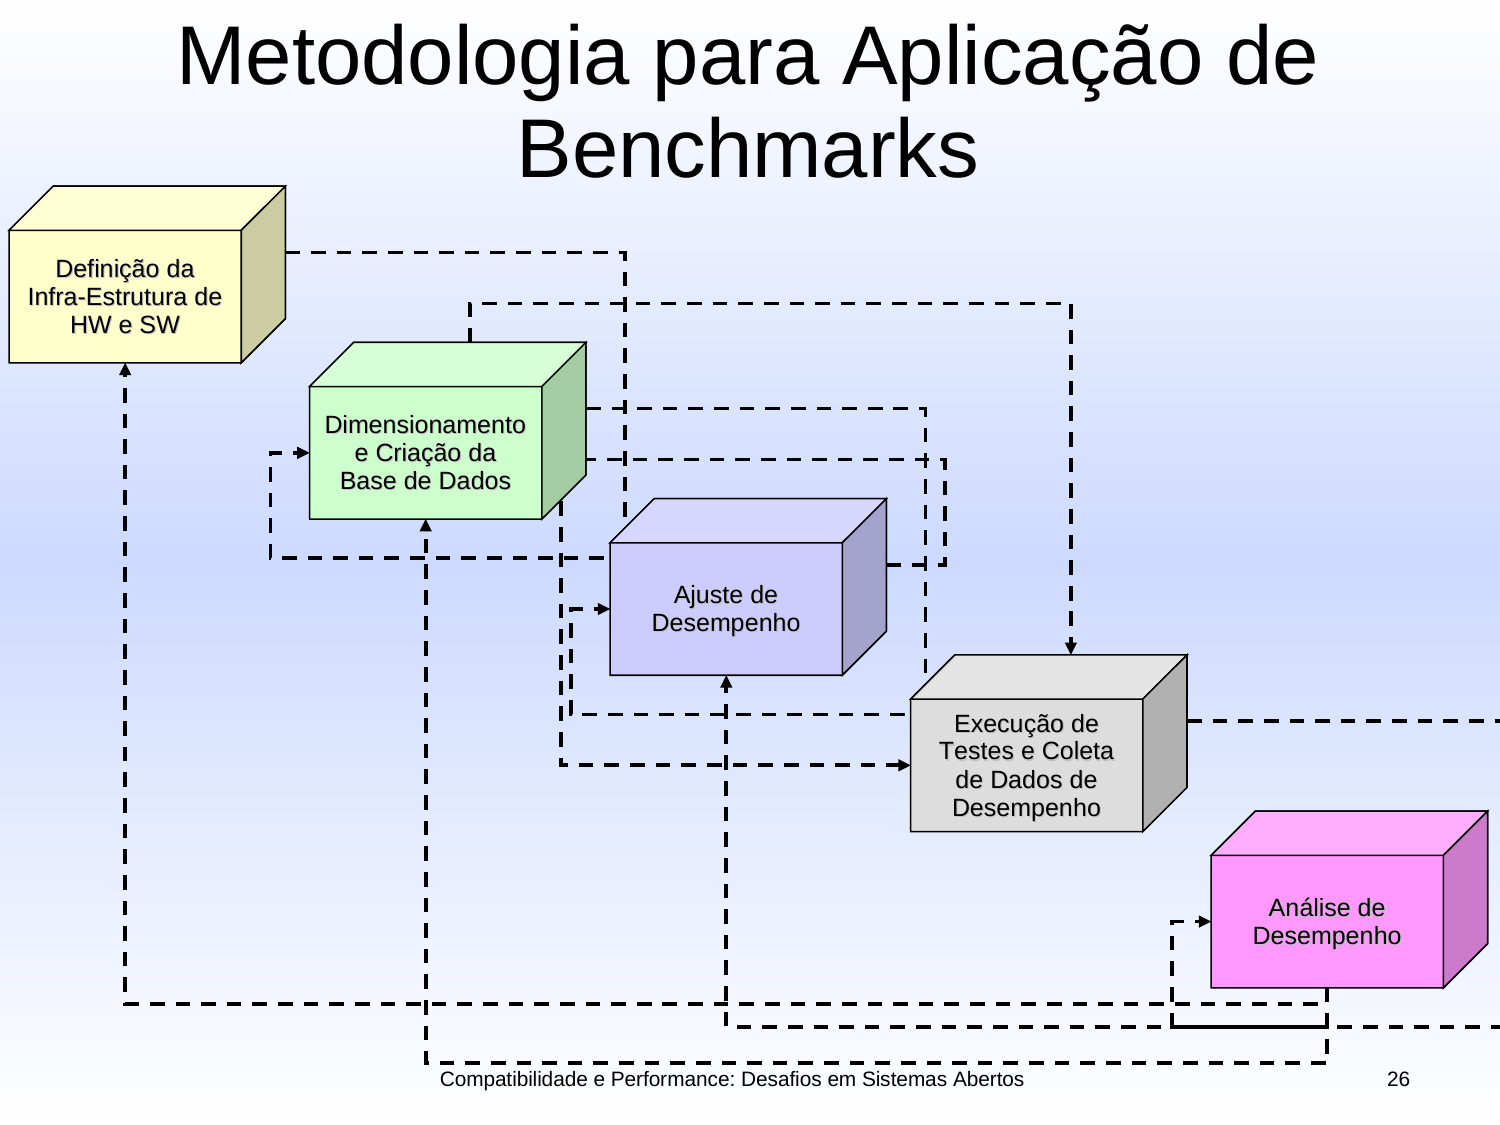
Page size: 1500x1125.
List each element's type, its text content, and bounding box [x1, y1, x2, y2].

text_box Análise de Desempenho [1211, 856, 1443, 988]
text_box Definição da Infra-Estrutura de HW e SW [9, 231, 241, 363]
text_box Ajuste de Desempenho [610, 543, 842, 676]
text_box Dimensionamento e Criação da Base de Dados [309, 387, 541, 520]
title Metodologia para Aplicação de Benchmarks [15, 0, 1482, 211]
text_box Execução de Testes e Coleta de Dados de Desempenho [910, 700, 1142, 832]
